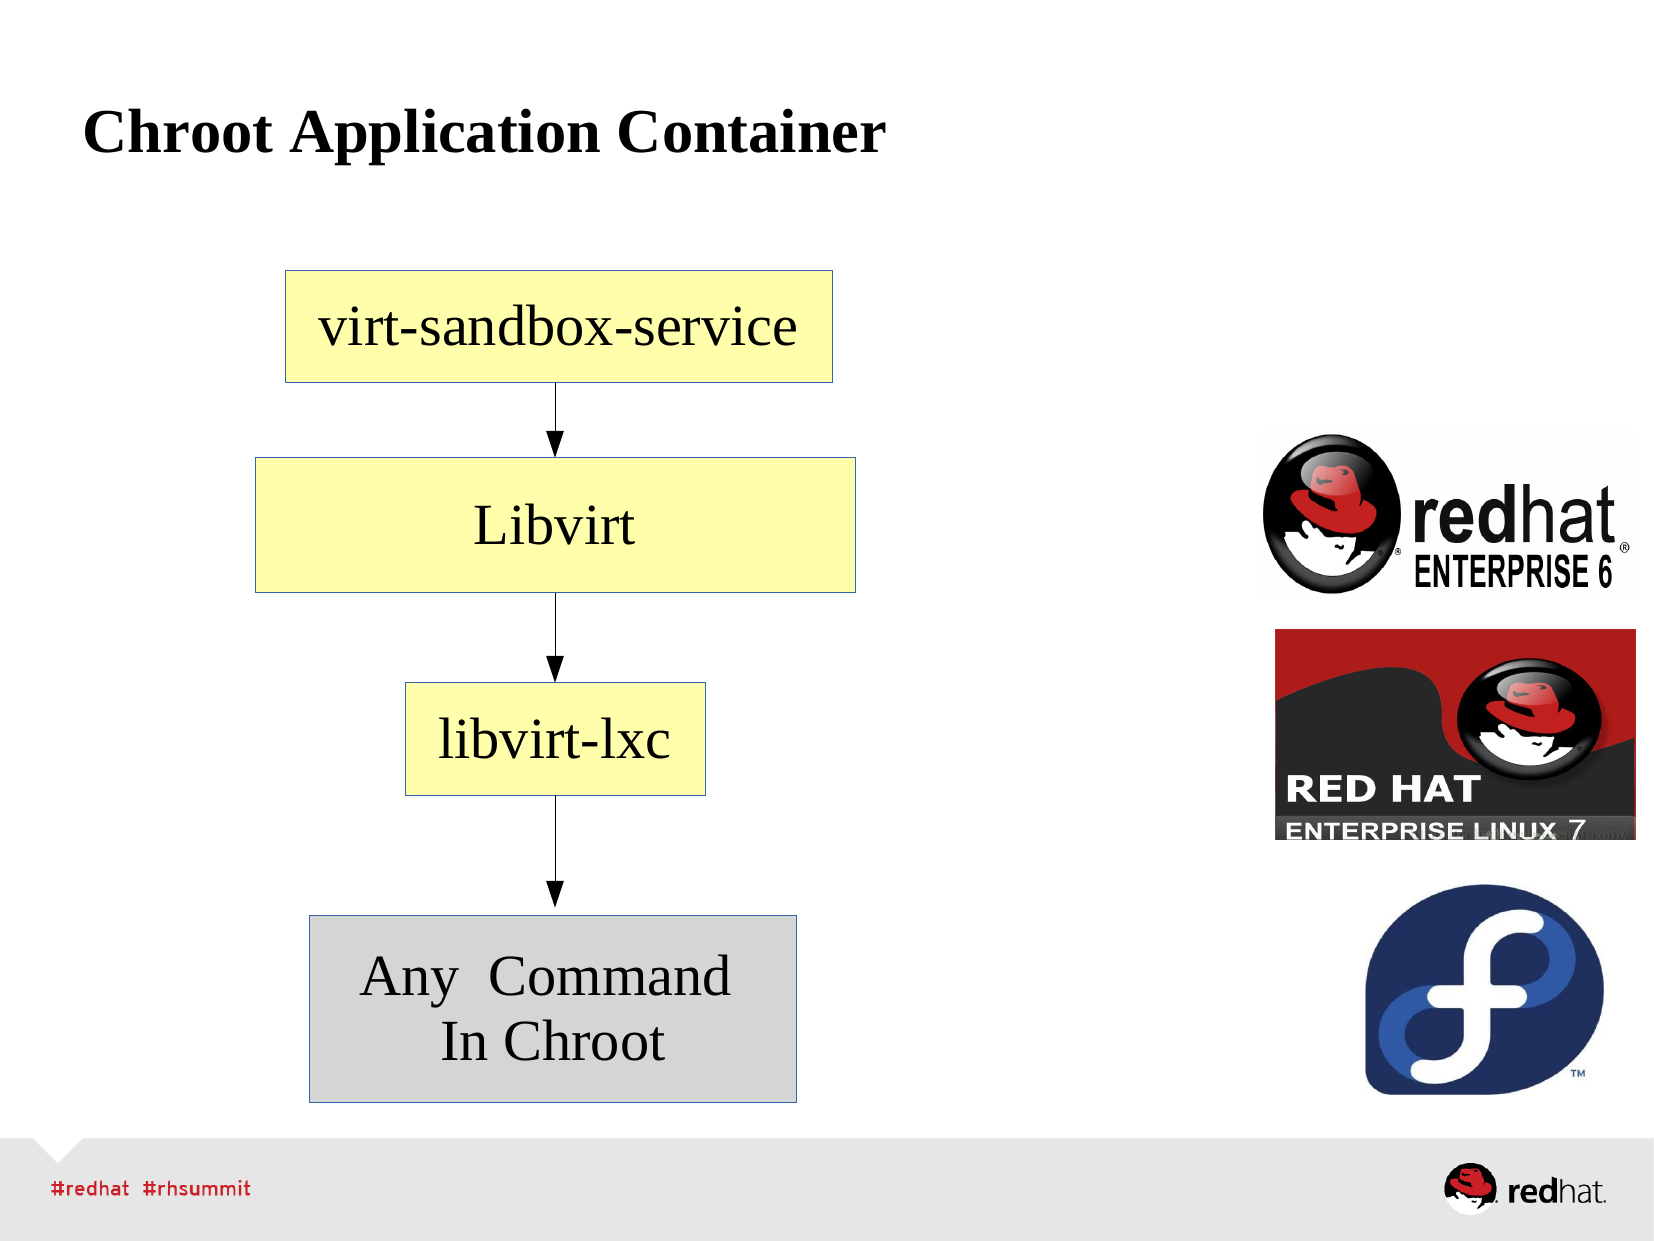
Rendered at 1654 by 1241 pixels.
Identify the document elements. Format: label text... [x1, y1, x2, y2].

text_box Libvirt [255, 457, 856, 593]
text_box virt-sandbox-service [285, 270, 833, 383]
picture [0, 0, 1654, 1241]
text_box Any Command In Chroot [309, 915, 797, 1103]
title Chroot Application Container [82, 37, 1571, 226]
text_box libvirt-lxc [405, 682, 706, 796]
